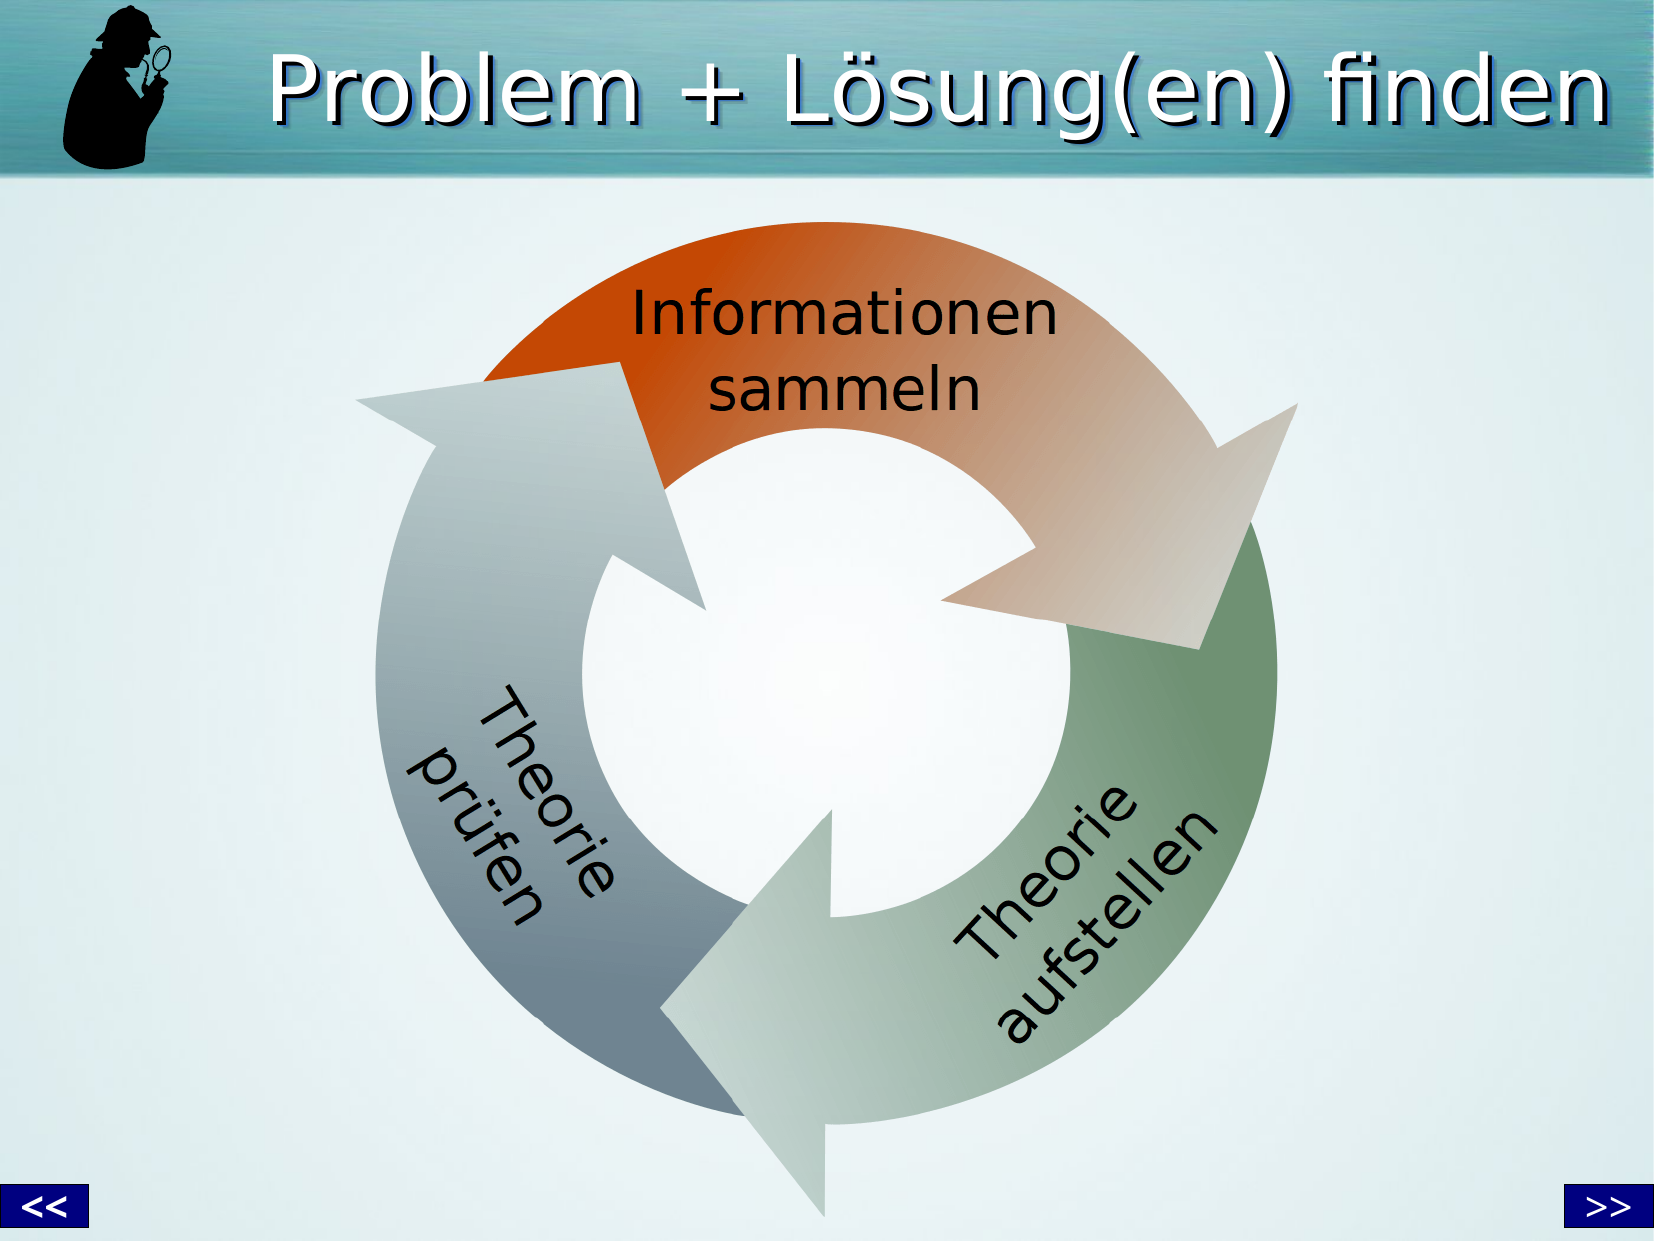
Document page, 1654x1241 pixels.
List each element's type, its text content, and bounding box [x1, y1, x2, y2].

picture [0, 0, 1654, 1241]
title Problem + Lösung(en) finden [224, 2, 1654, 178]
